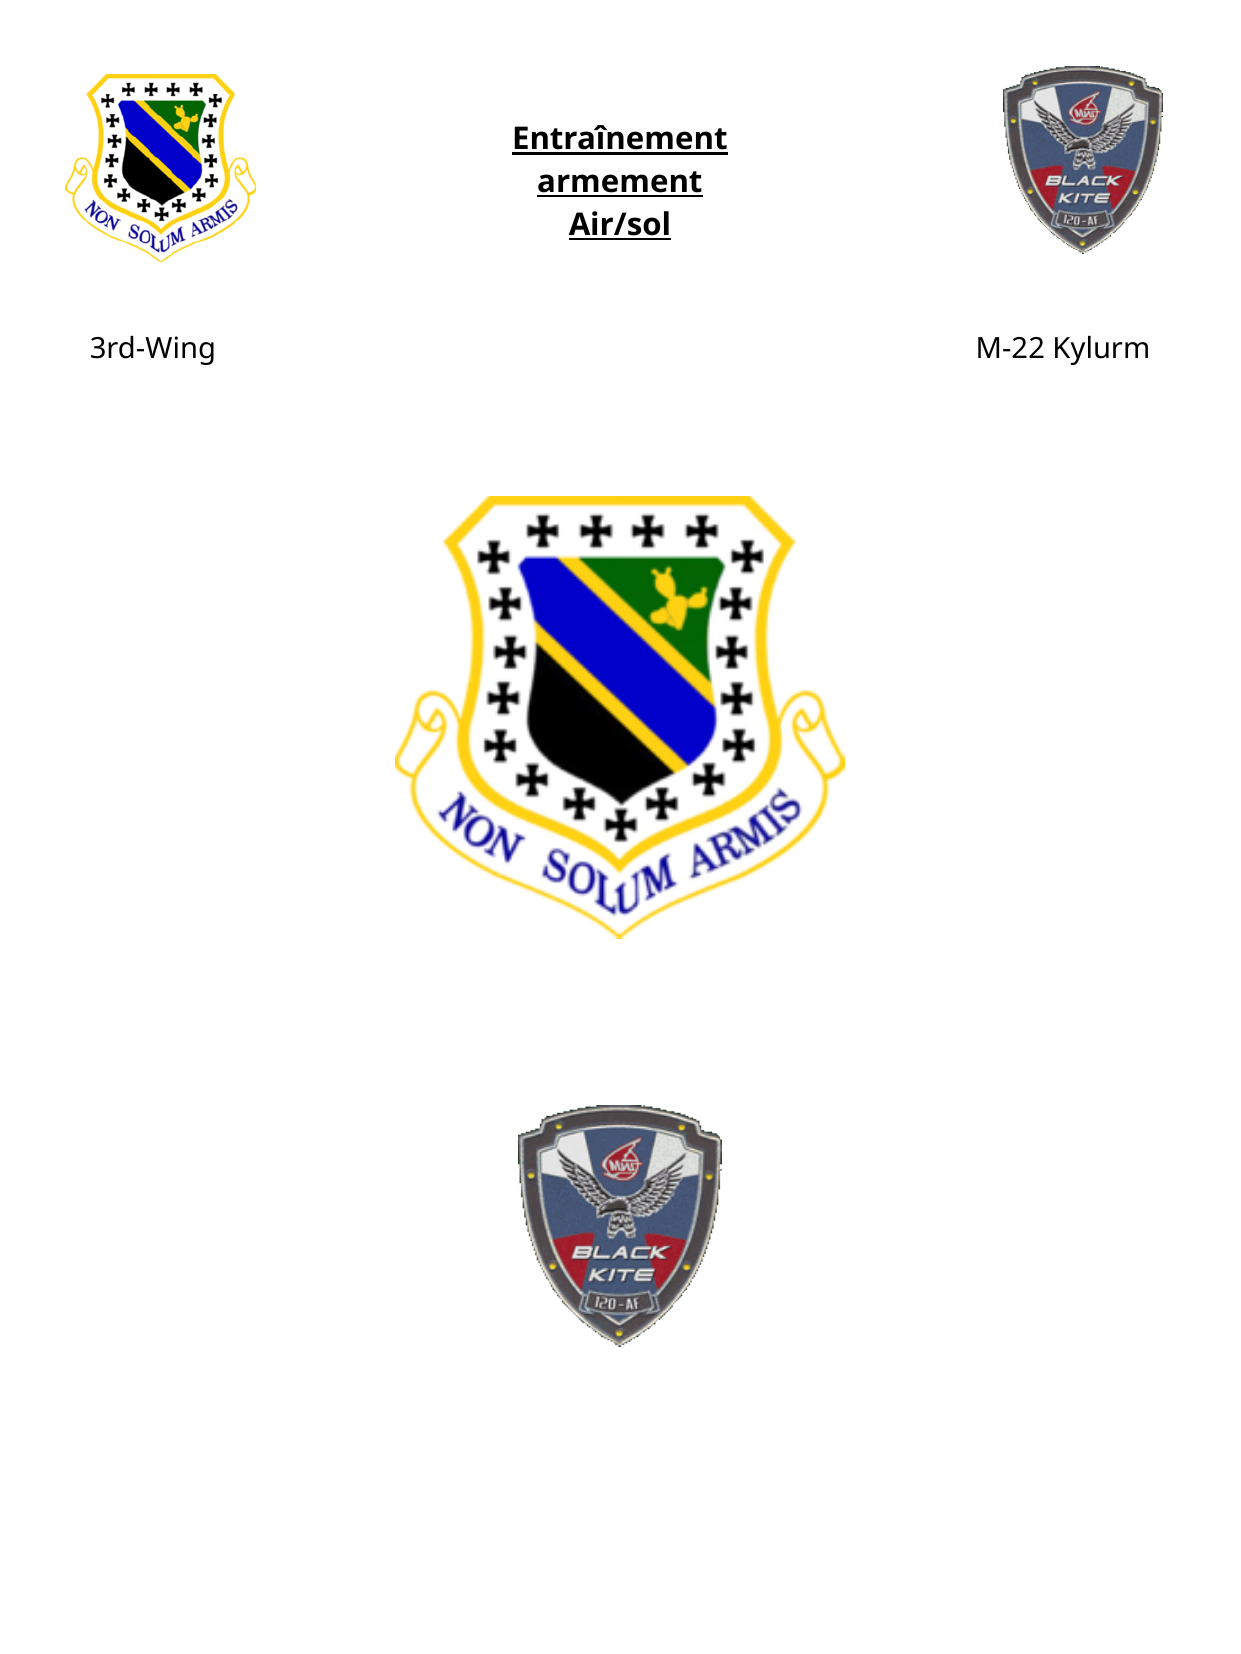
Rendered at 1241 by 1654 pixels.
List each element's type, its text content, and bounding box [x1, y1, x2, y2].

picture [65, 74, 256, 263]
title Entraînement armement Air/sol 3rd-Wing M-22 Kylurm [62, 0, 1179, 371]
picture [518, 1105, 722, 1347]
picture [395, 496, 845, 939]
picture [1003, 66, 1163, 254]
